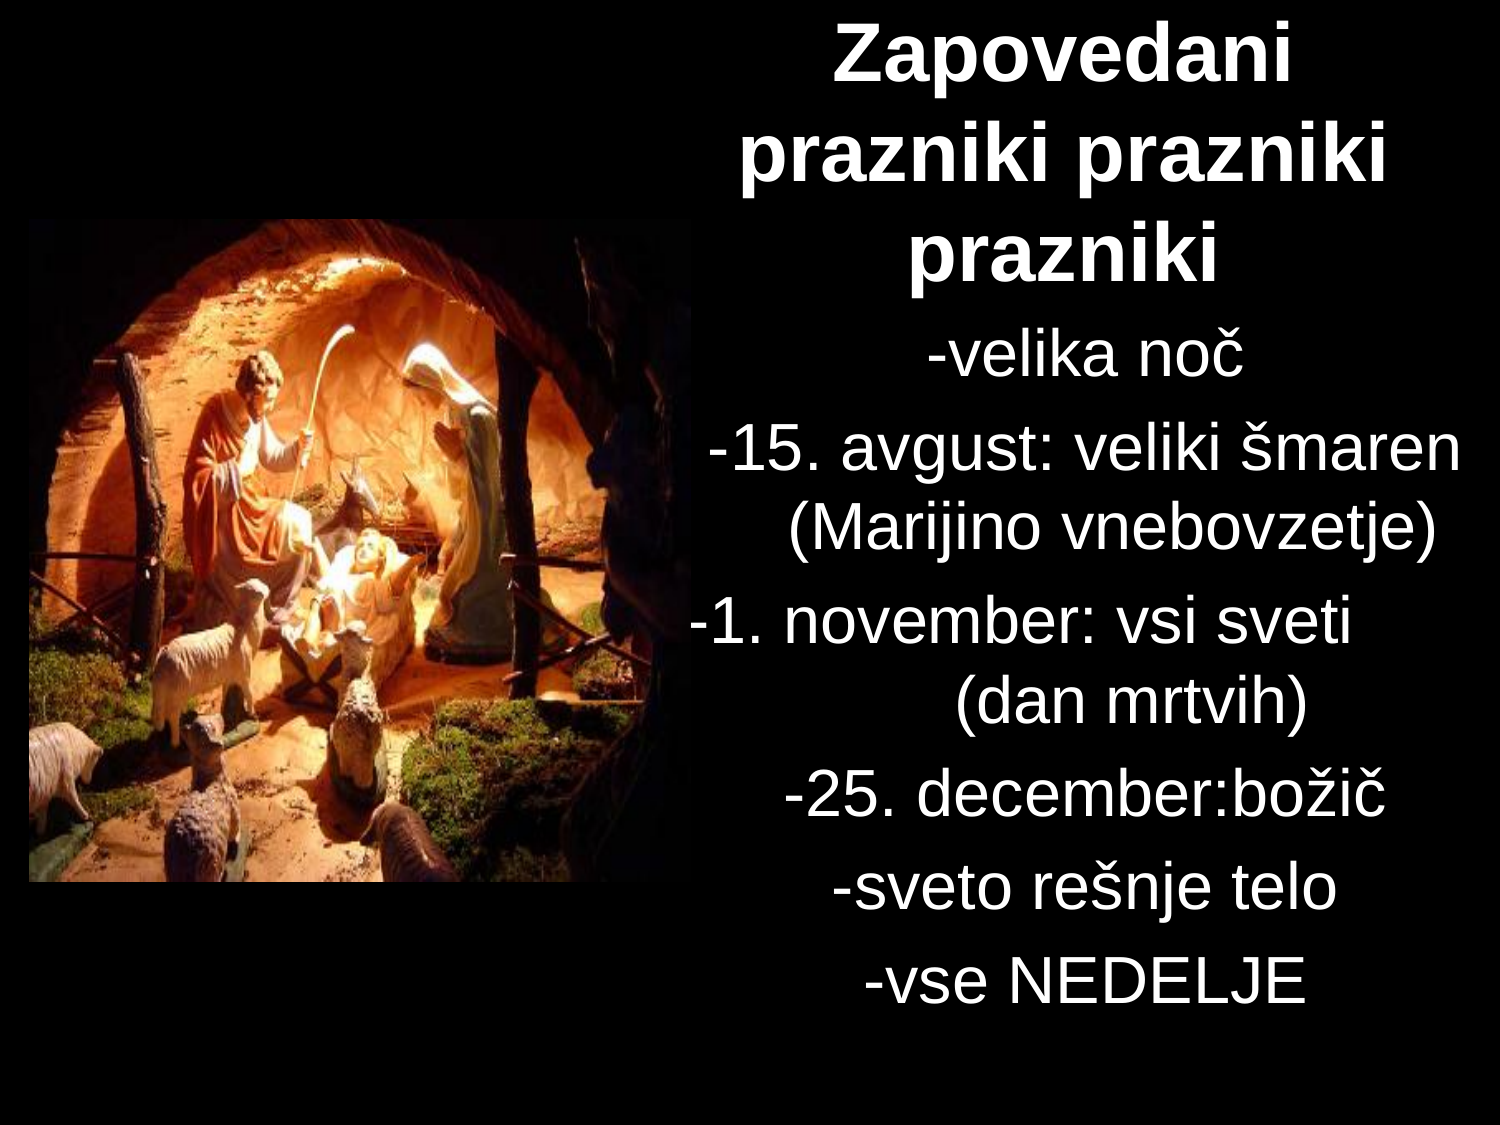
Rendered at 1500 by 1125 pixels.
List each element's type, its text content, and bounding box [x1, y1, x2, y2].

list -velika noč -15. avgust: veliki šmaren (Marijino vnebovzetje) -1. november: vsi sveti (dan mrtvih) -25. december:božič -sveto rešnje telo -vse NEDELJE [671, 302, 1500, 1045]
picture [29, 219, 691, 882]
title Zapovedani prazniki prazniki prazniki [679, 54, 1449, 243]
